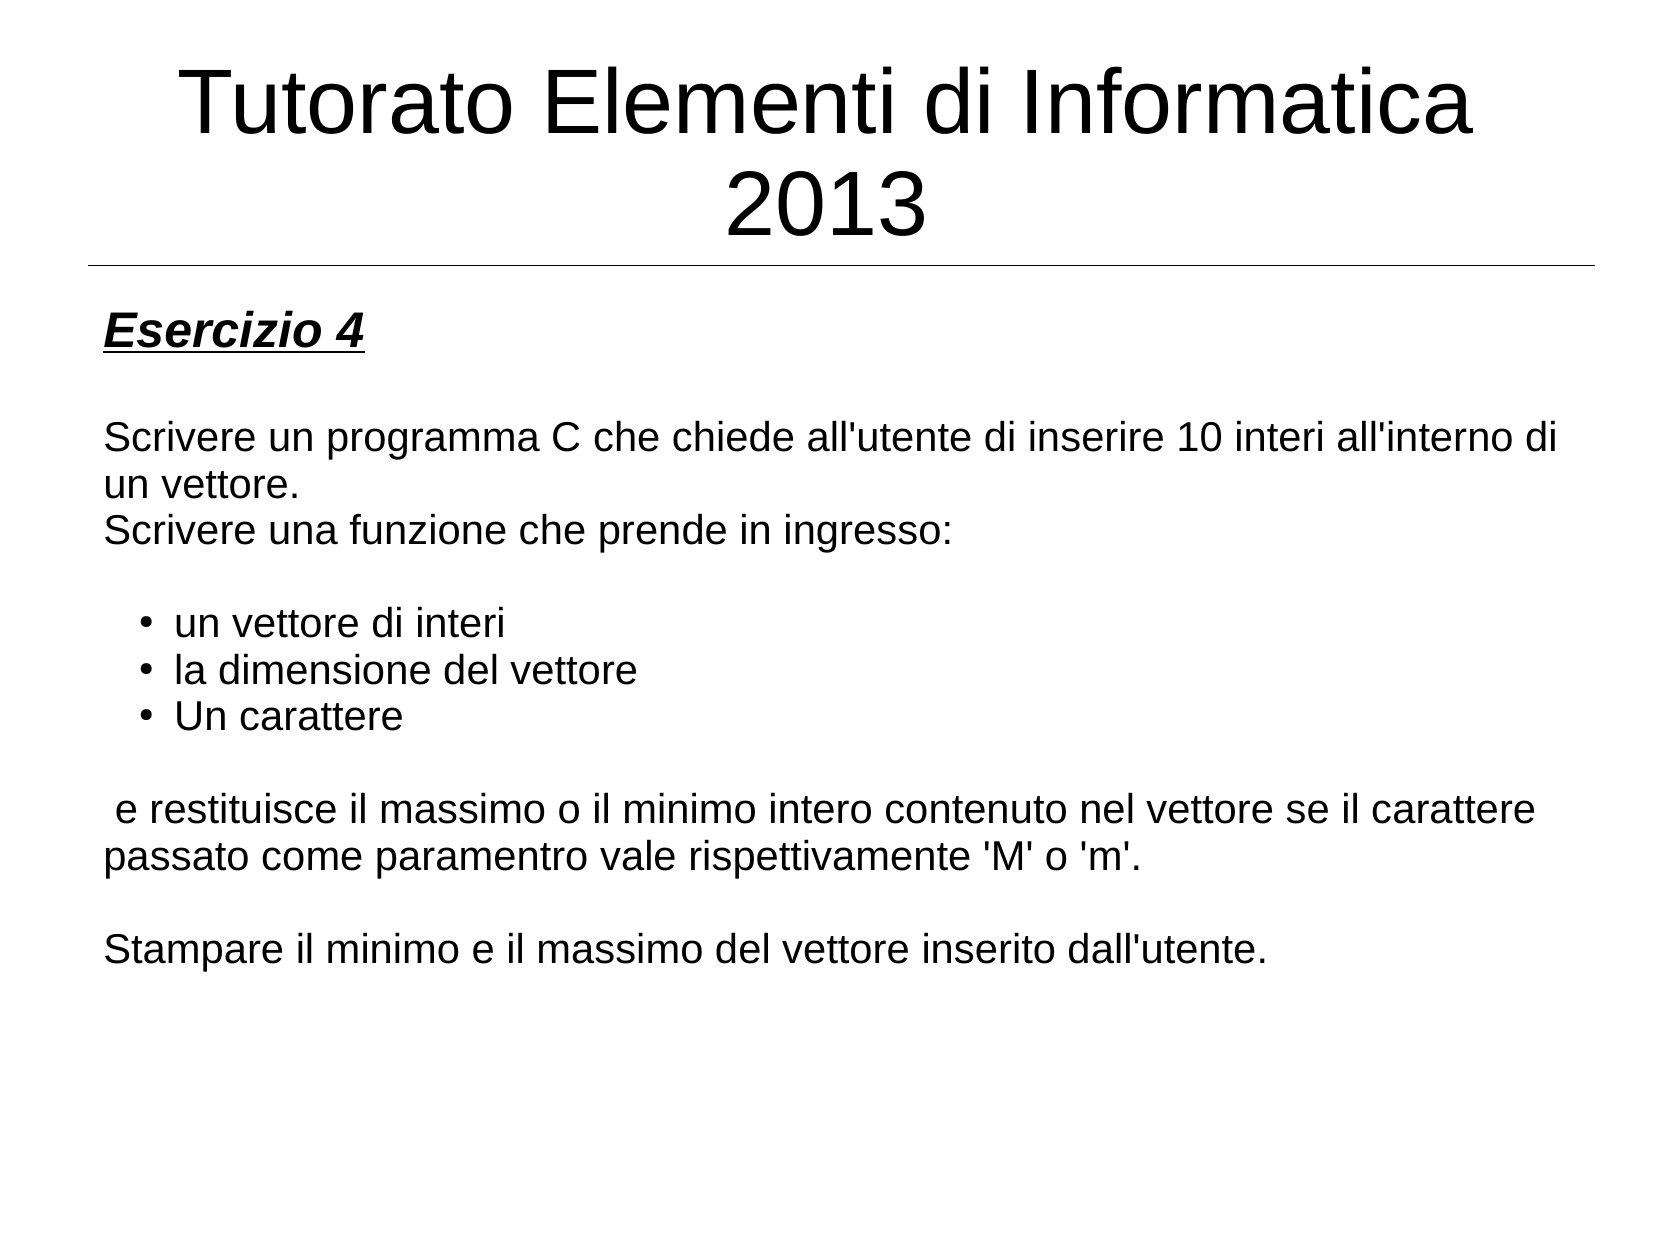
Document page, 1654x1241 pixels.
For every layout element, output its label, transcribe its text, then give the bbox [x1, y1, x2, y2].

title Tutorato Elementi di Informatica 2013 [82, 49, 1571, 257]
subtitle [82, 290, 1571, 1109]
text_box Esercizio 4 Scrivere un programma C che chiede all'utente di inserire 10 interi all'interno di un vettore. Scrivere una funzione che prende in ingresso: un vettore di interi la dimensione del vettore Un carattere e restituisce il massimo o il minimo intero contenuto nel vettore se il carattere passato come paramentro vale rispettivamente 'M' o 'm'. Stampare il minimo e il massimo del vettore inserito dall'utente. [88, 295, 1595, 1065]
